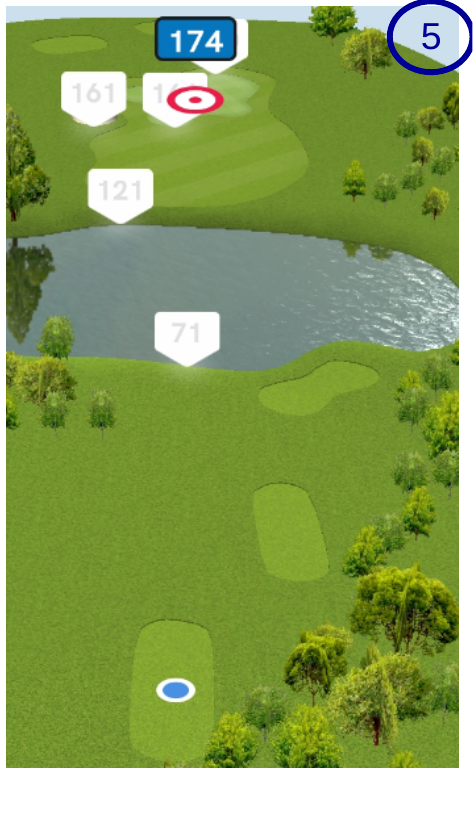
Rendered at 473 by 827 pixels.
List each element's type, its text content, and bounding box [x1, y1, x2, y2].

text_box 5 [389, 1, 473, 73]
picture [6, 6, 459, 768]
